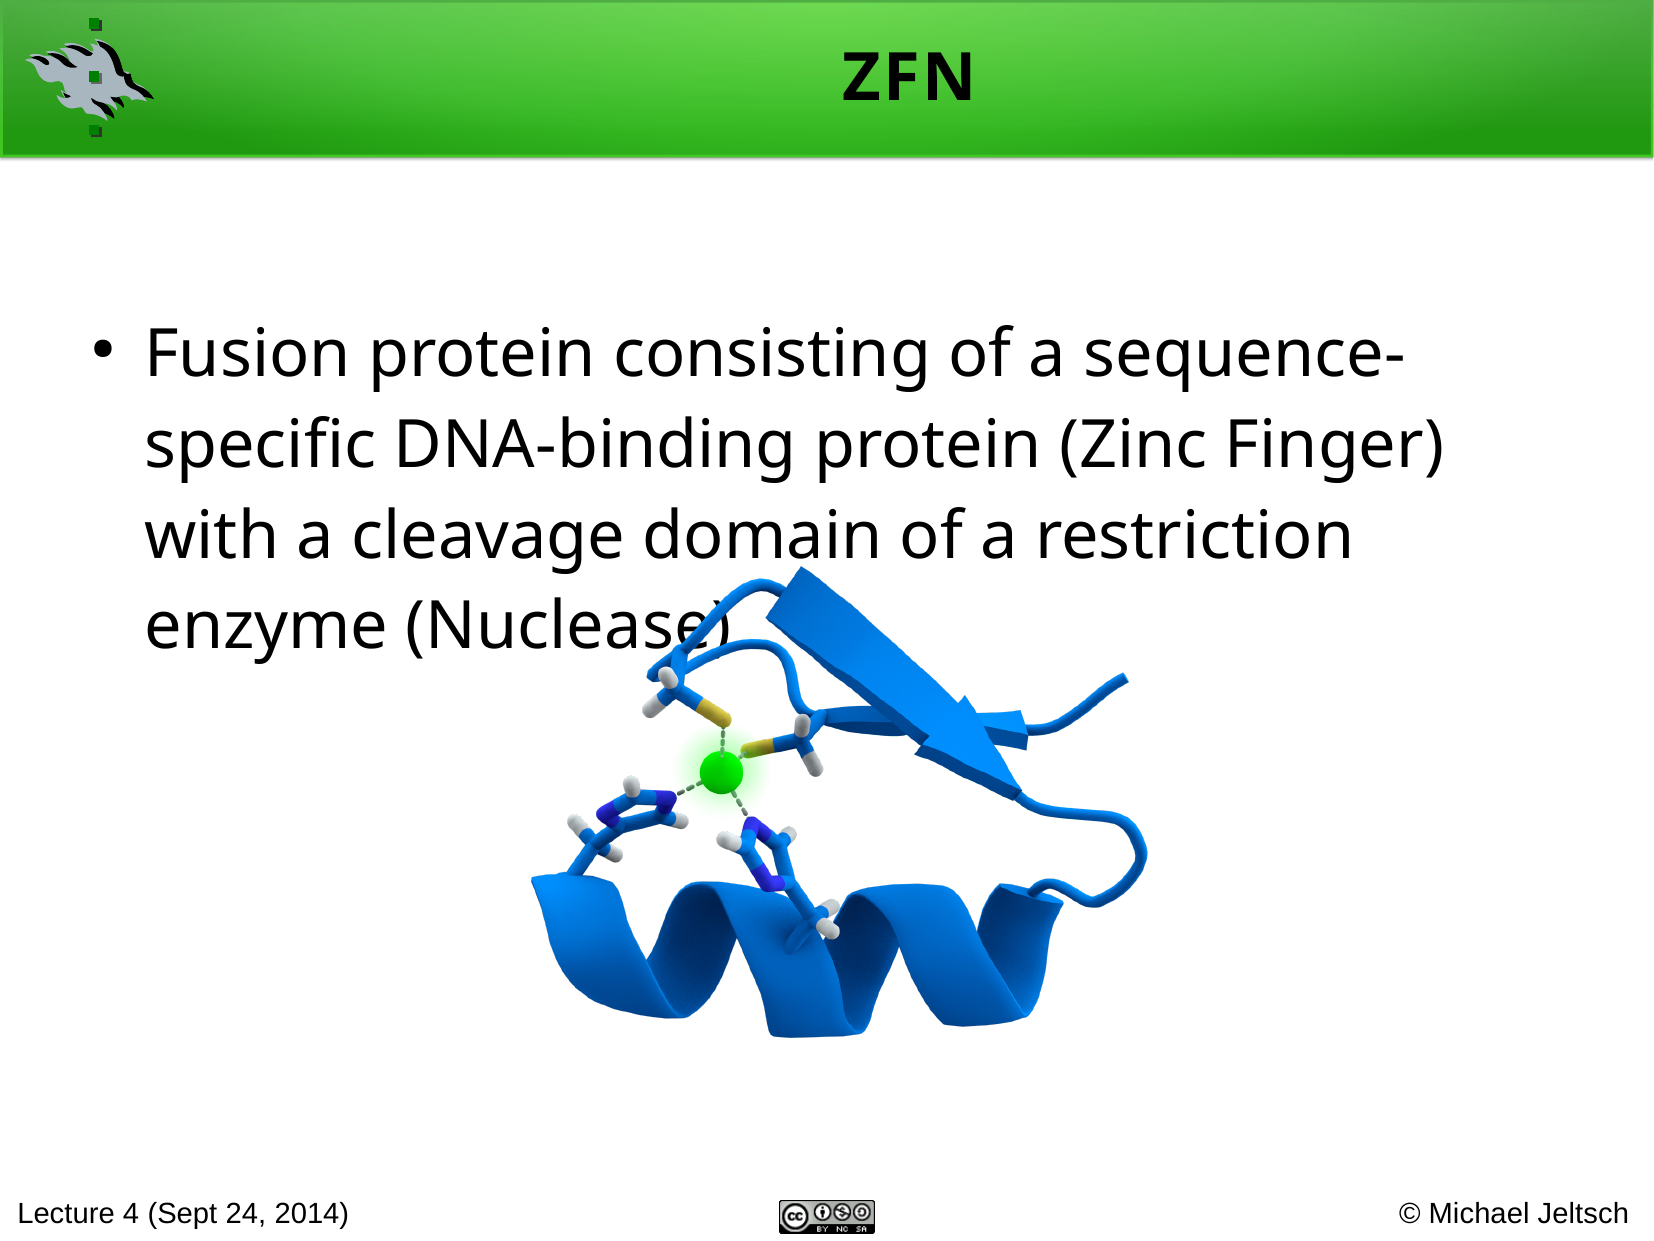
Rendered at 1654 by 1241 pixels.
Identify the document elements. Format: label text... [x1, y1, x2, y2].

list Fusion protein consisting of a sequence-specific DNA-binding protein (Zinc Finger) with a cleavage domain of a restriction enzyme (Nuclease) [73, 305, 1562, 572]
picture [510, 558, 1169, 1051]
title ZFN [289, 30, 1531, 121]
picture [779, 1200, 875, 1234]
